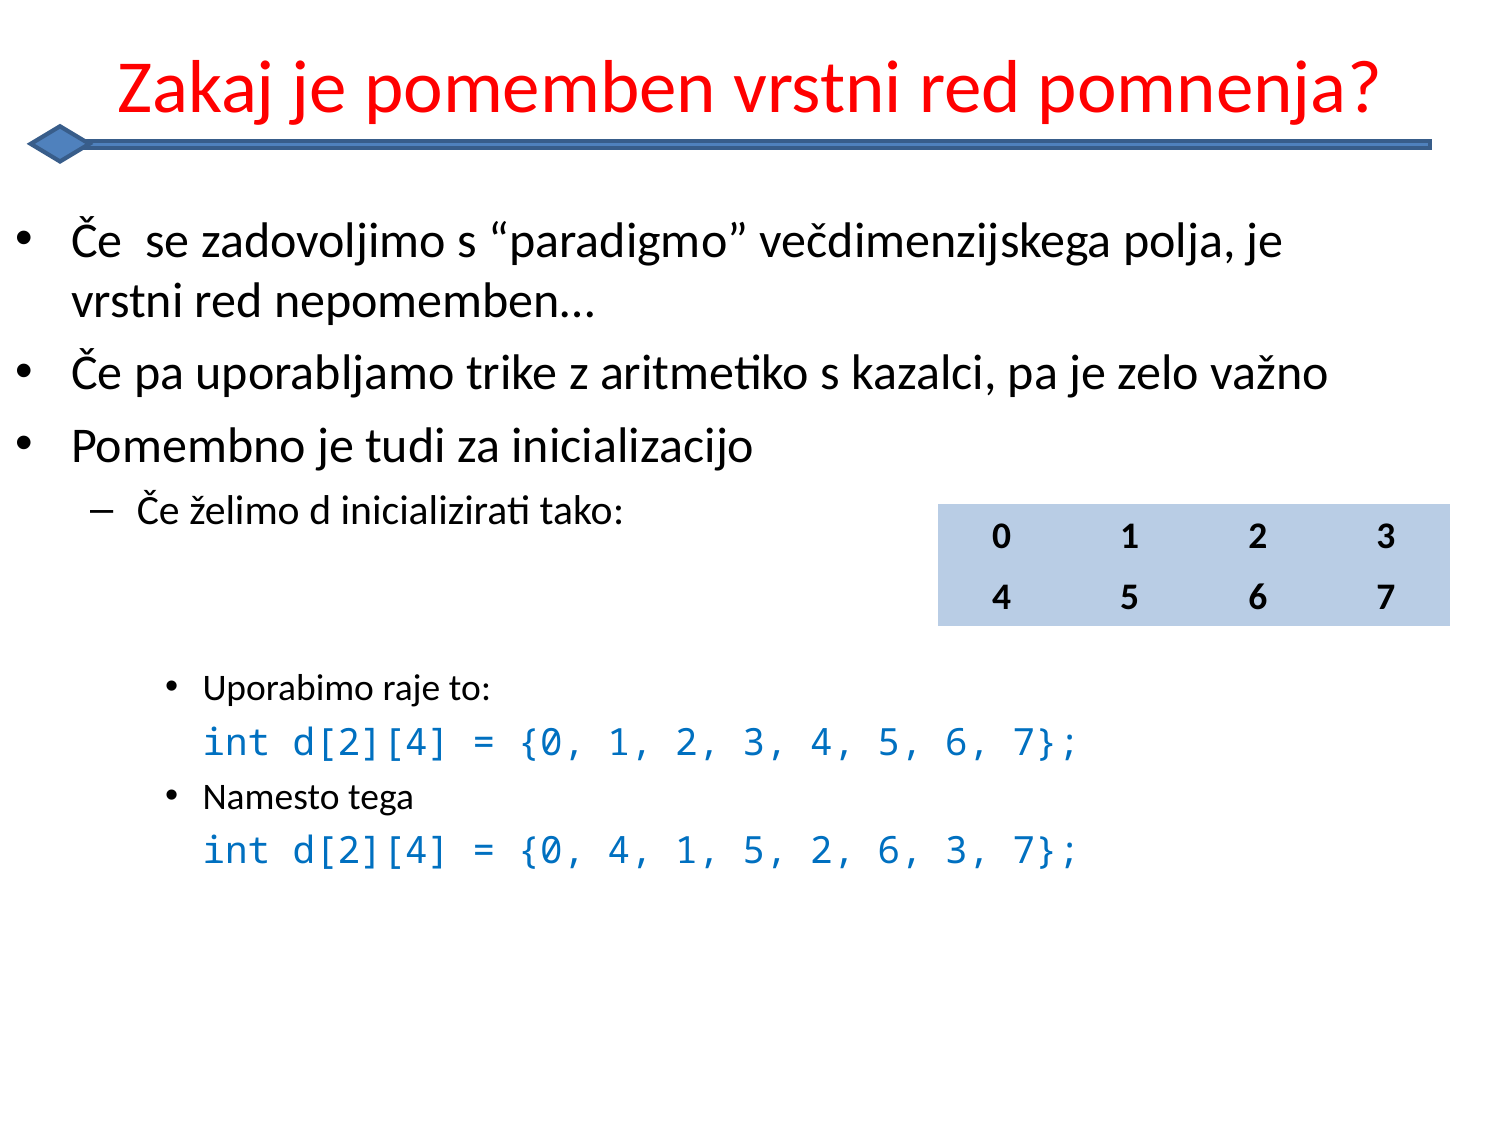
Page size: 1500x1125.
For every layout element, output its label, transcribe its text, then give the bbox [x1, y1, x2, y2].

table_cell 7 [1322, 565, 1450, 626]
table_header 1 [1066, 504, 1194, 565]
table_header 0 [938, 504, 1066, 565]
table_header 2 [1194, 504, 1322, 565]
title Zakaj je pomemben vrstni red pomnenja? [75, 0, 1426, 180]
table_header 3 [1322, 504, 1450, 565]
table_cell 5 [1066, 565, 1194, 626]
table_cell 4 [938, 565, 1066, 626]
list Če se zadovoljimo s “paradigmo” večdimenzijskega polja, je vrstni red nepomemben… Če pa uporabljamo trike z aritmetiko s kazalci, pa je zelo važno Pomembno je tudi za inicializacijo Če želimo d inicializirati tako: Uporabimo raje to: int d[2][4] = {0, 1, 2, 3, 4, 5, 6, 7}; Namesto tega int d[2][4] = {0, 4, 1, 5, 2, 6, 3, 7}; [0, 200, 1351, 1012]
table_cell 6 [1194, 565, 1322, 626]
